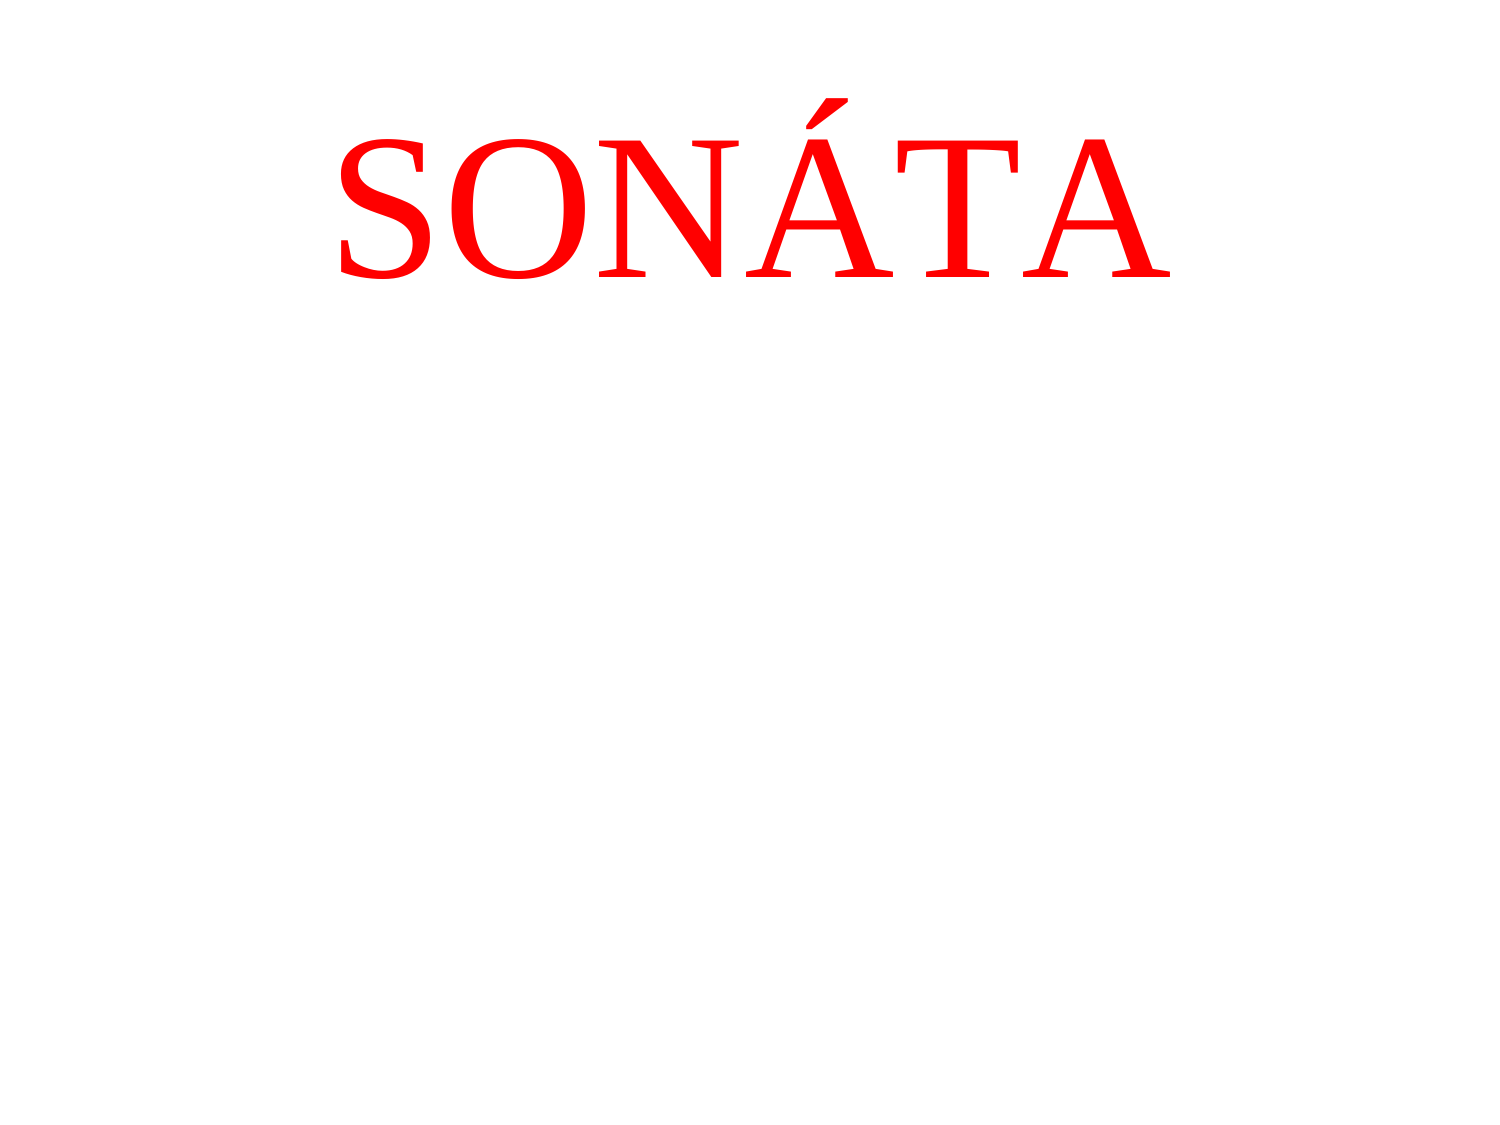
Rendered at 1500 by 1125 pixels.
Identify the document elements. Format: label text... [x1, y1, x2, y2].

title SONÁTA [112, 61, 1388, 327]
